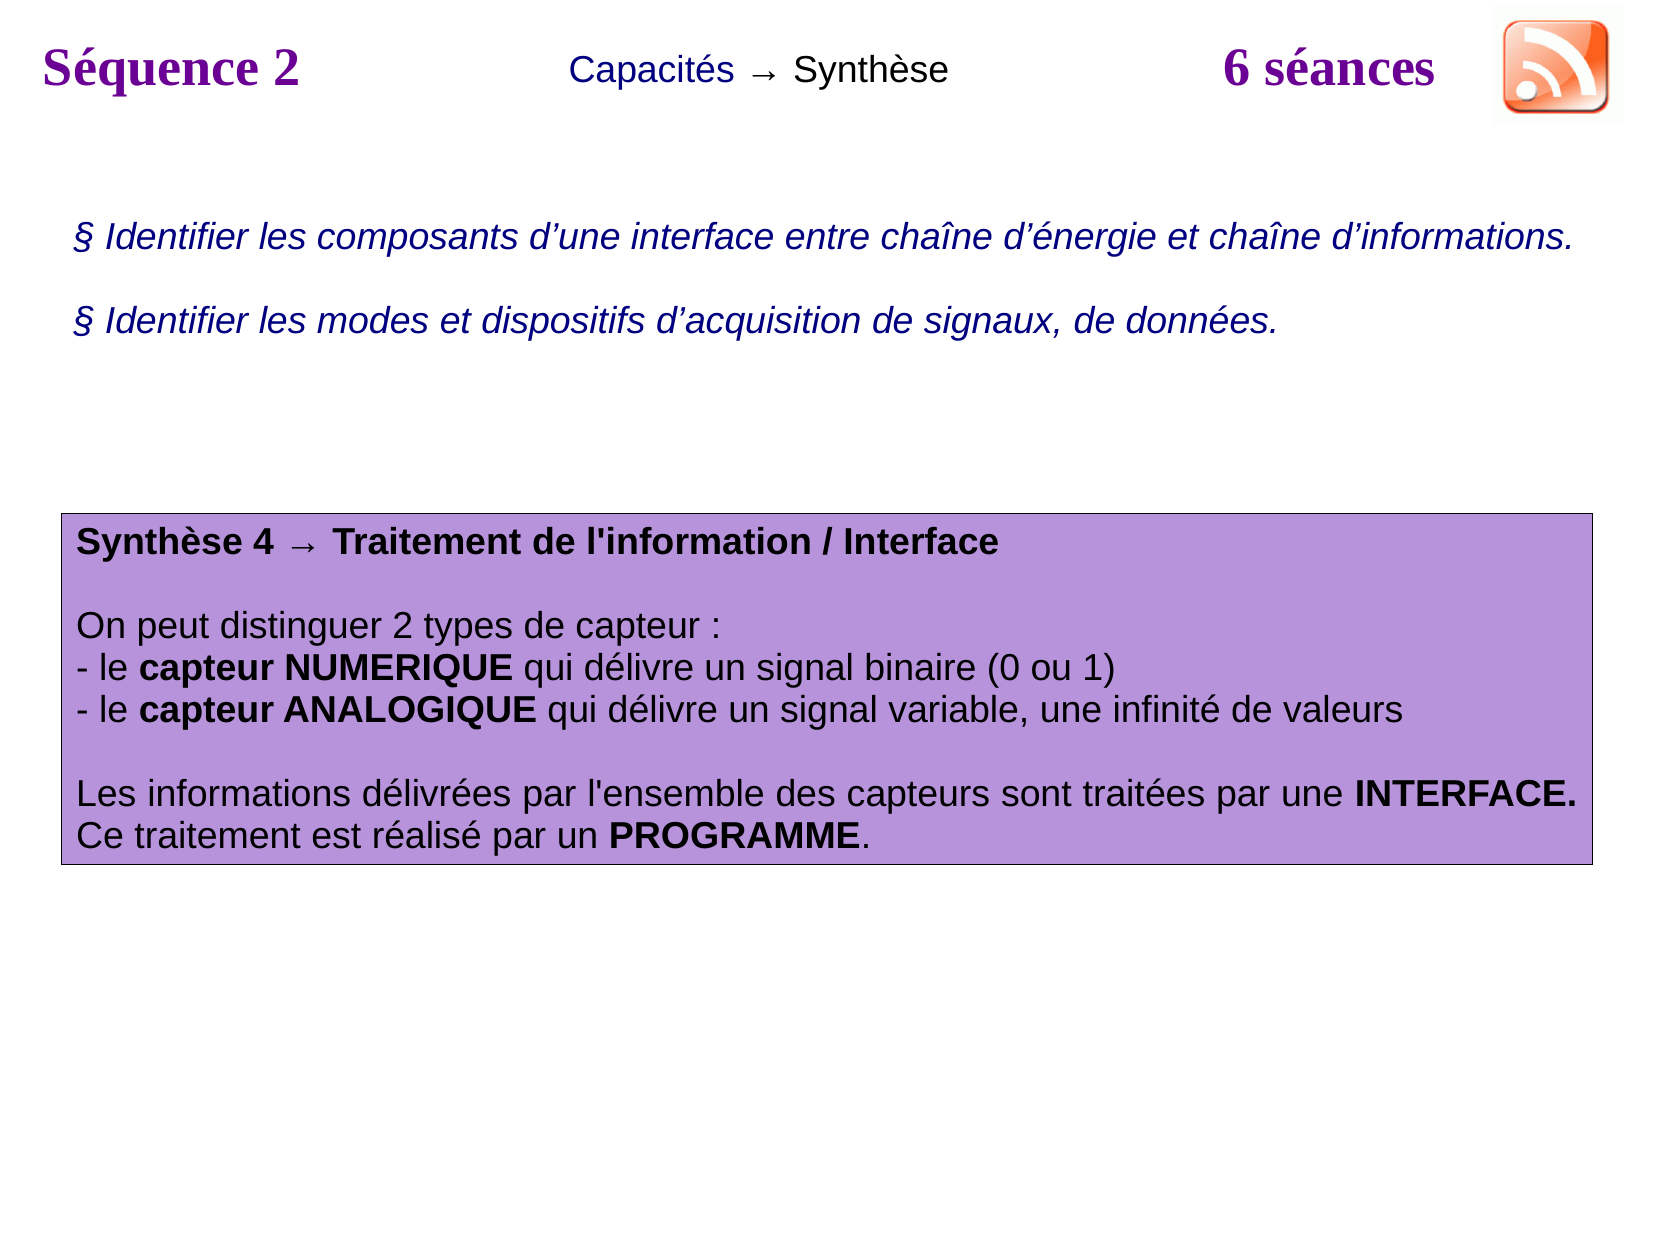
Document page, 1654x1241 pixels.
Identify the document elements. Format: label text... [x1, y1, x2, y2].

text_box Capacités → Synthèse [478, 41, 1040, 99]
text_box § Identifier les composants d’une interface entre chaîne d’énergie et chaîne d’informations. § Identifier les modes et dispositifs d’acquisition de signaux, de données. [59, 208, 1595, 349]
text_box Synthèse 4 → Traitement de l'information / Interface On peut distinguer 2 types de capteur : - le capteur NUMERIQUE qui délivre un signal binaire (0 ou 1) - le capteur ANALOGIQUE qui délivre un signal variable, une infinité de valeurs Les informations délivrées par l'ensemble des capteurs sont traitées par une INTERFACE. Ce traitement est réalisé par un PROGRAMME. [61, 513, 1593, 865]
picture [1492, 5, 1625, 125]
text_box Séquence 2 6 séances [28, 29, 1477, 105]
